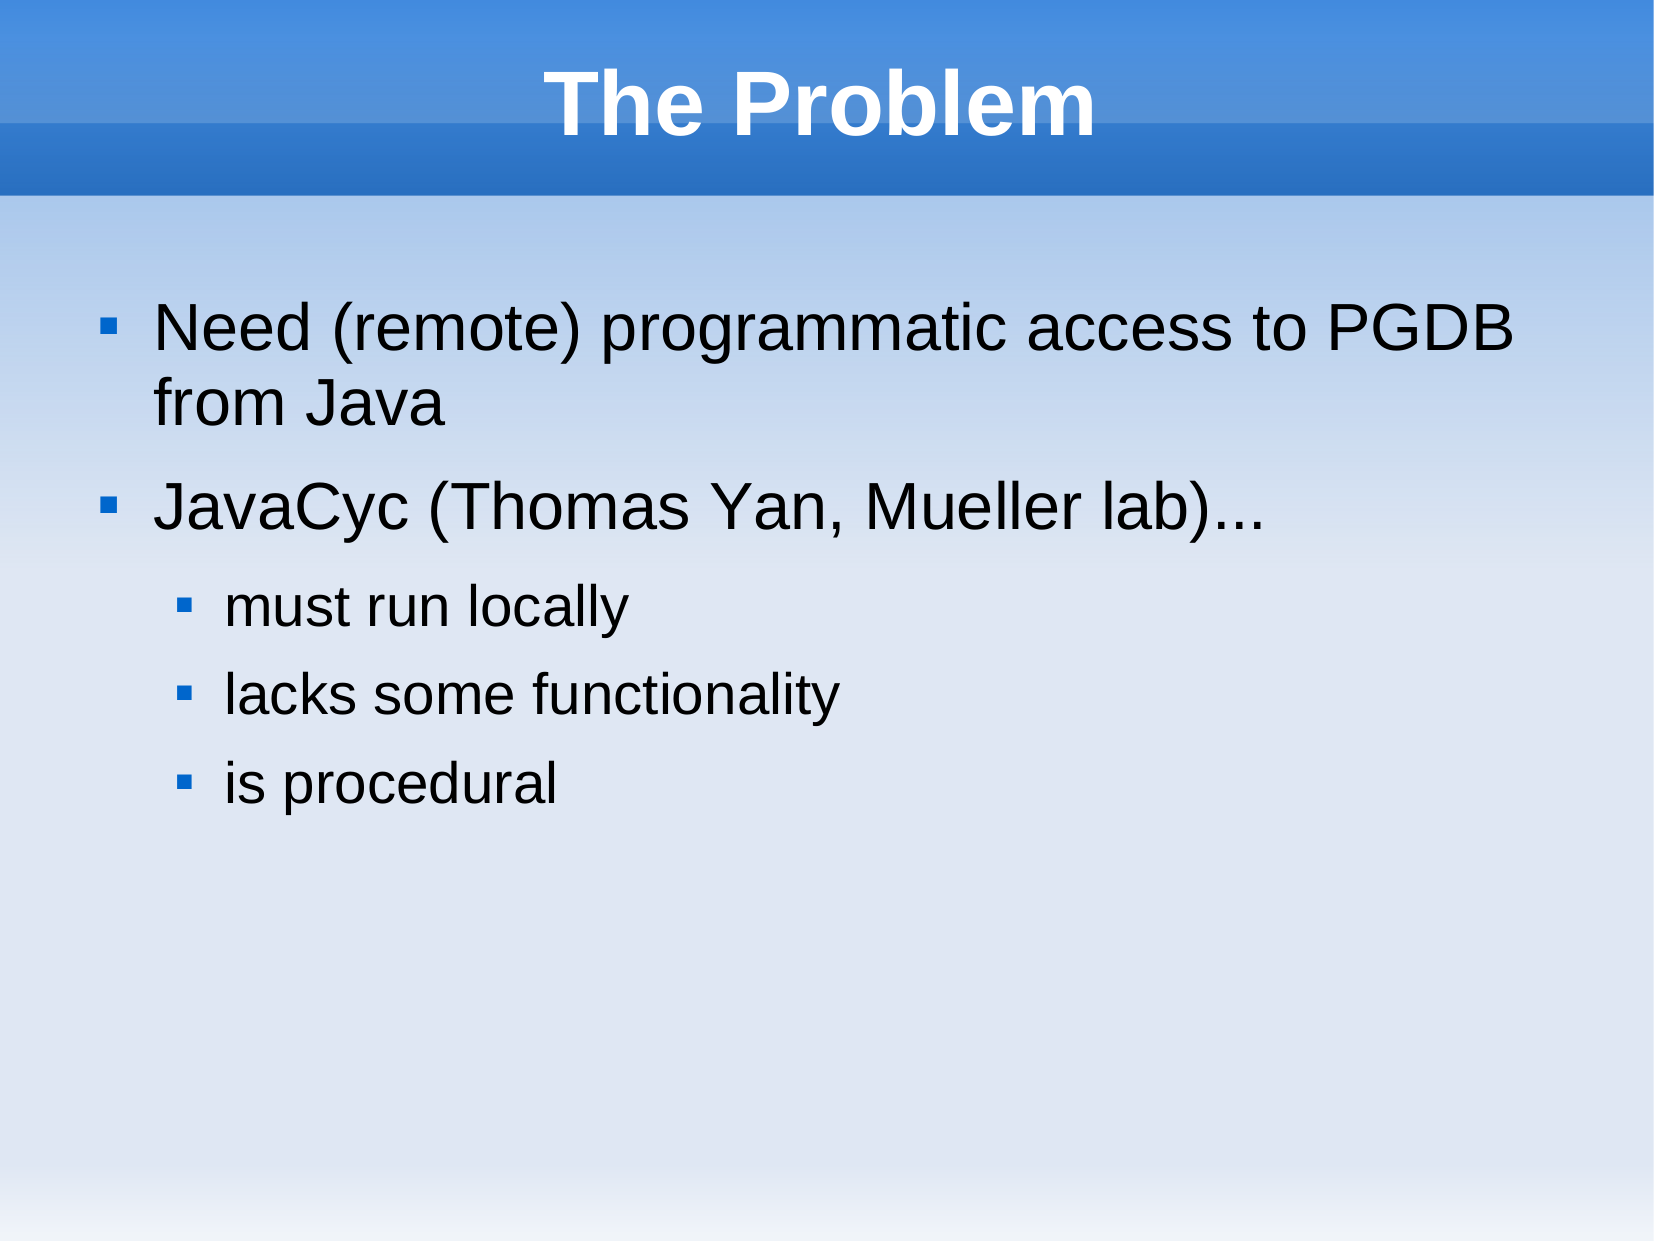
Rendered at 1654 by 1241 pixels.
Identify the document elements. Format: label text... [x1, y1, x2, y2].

title The Problem [76, 0, 1565, 208]
list Need (remote) programmatic access to PGDB from Java JavaCyc (Thomas Yan, Mueller lab)... must run locally lacks some functionality is procedural [82, 290, 1571, 1094]
picture [0, 0, 1654, 1241]
